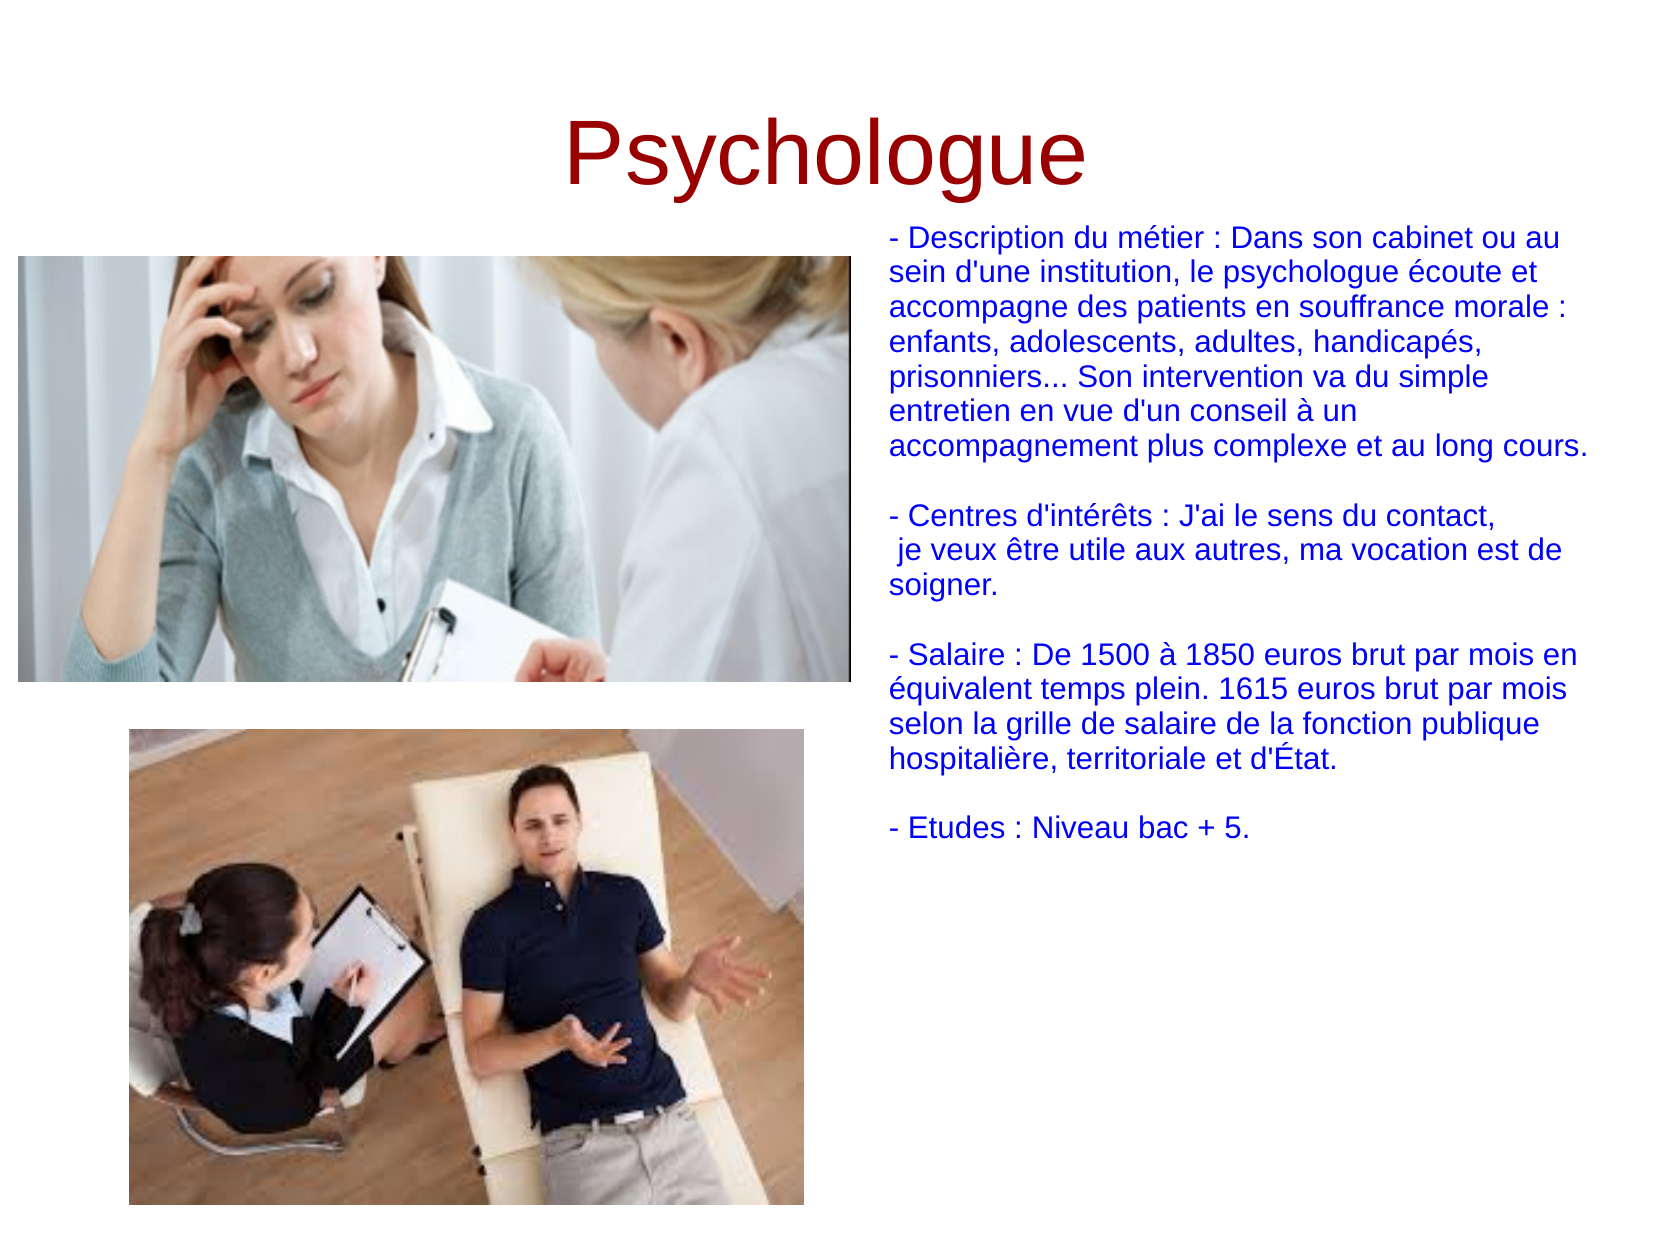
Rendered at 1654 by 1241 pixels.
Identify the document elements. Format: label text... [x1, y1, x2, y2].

text_box - Description du métier : Dans son cabinet ou au sein d'une institution, le psychologue écoute et accompagne des patients en souffrance morale : enfants, adolescents, adultes, handicapés, prisonniers... Son intervention va du simple entretien en vue d'un conseil à un accompagnement plus complexe et au long cours. - Centres d'intérêts : J'ai le sens du contact, je veux être utile aux autres, ma vocation est de soigner. - Salaire : De 1500 à 1850 euros brut par mois en équivalent temps plein. 1615 euros brut par mois selon la grille de salaire de la fonction publique hospitalière, territoriale et d'État. - Etudes : Niveau bac + 5. [874, 212, 1630, 886]
picture [18, 256, 851, 682]
title Psychologue [82, 49, 1571, 257]
picture [129, 729, 804, 1205]
